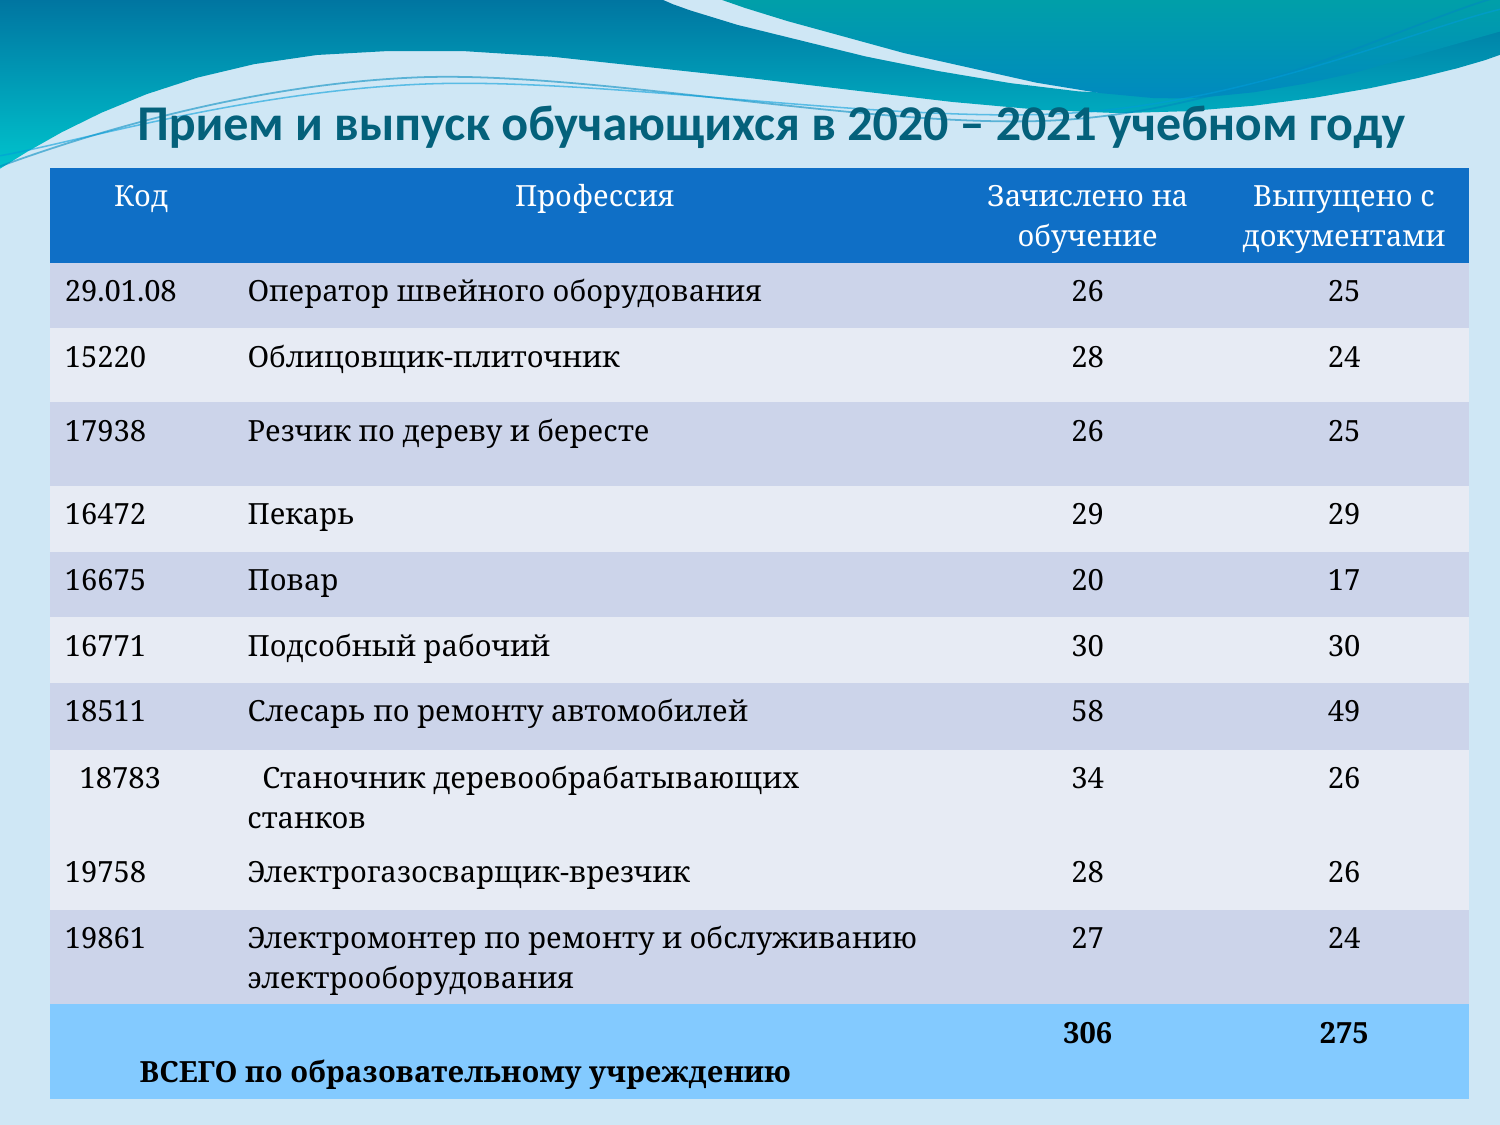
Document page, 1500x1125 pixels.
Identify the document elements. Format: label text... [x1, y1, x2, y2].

table_cell Облицовщик-плиточник [232, 328, 957, 402]
table_cell 19758 [50, 844, 232, 910]
table_cell Станочник деревообрабатывающих станков [232, 750, 957, 844]
table_cell 26 [957, 402, 1219, 486]
table_cell 29 [1219, 486, 1469, 552]
table_cell Слесарь по ремонту автомобилей [232, 683, 957, 750]
table_cell 28 [957, 328, 1219, 402]
table_cell 16771 [50, 617, 232, 683]
table_cell Подсобный рабочий [232, 617, 957, 683]
table_cell 19861 [50, 910, 232, 1004]
table_cell Повар [232, 552, 957, 617]
table_cell 28 [957, 844, 1219, 910]
table_cell 17938 [50, 402, 232, 486]
table_cell 17 [1219, 552, 1469, 617]
table_header Профессия [232, 168, 957, 263]
table_cell 20 [957, 552, 1219, 617]
table_cell 275 [1219, 1004, 1469, 1099]
table_cell 15220 [50, 328, 232, 402]
table_cell 16675 [50, 552, 232, 617]
table_cell 49 [1219, 683, 1469, 750]
table_cell 26 [957, 263, 1219, 328]
table_cell Электромонтер по ремонту и обслуживанию электрооборудования [232, 910, 957, 1004]
table_cell 27 [957, 910, 1219, 1004]
table_cell Пекарь [232, 486, 957, 552]
table_cell 306 [957, 1004, 1219, 1099]
table_cell 34 [957, 750, 1219, 844]
table_cell 26 [1219, 844, 1469, 910]
table_cell 30 [1219, 617, 1469, 683]
table_cell 26 [1219, 750, 1469, 844]
table_header Зачислено на обучение [957, 168, 1219, 263]
table_cell 29.01.08 [50, 263, 232, 328]
table_header Код [50, 168, 232, 263]
table_cell 25 [1219, 263, 1469, 328]
table_cell Электрогазосварщик-врезчик [232, 844, 957, 910]
table_cell 29 [957, 486, 1219, 552]
table_cell 24 [1219, 328, 1469, 402]
table_cell 58 [957, 683, 1219, 750]
table_cell 18783 [50, 750, 232, 844]
table_cell 25 [1219, 402, 1469, 486]
table_cell 18511 [50, 683, 232, 750]
table_cell Резчик по дереву и бересте [232, 402, 957, 486]
table_cell ВСЕГО по образовательному учреждению [50, 1004, 957, 1099]
table_cell 24 [1219, 910, 1469, 1004]
title Прием и выпуск обучающихся в 2020 – 2021 учебном году [70, 82, 1421, 168]
table_cell 16472 [50, 486, 232, 552]
table_cell 30 [957, 617, 1219, 683]
table_cell Оператор швейного оборудования [232, 263, 957, 328]
table_header Выпущено с документами [1219, 168, 1469, 263]
